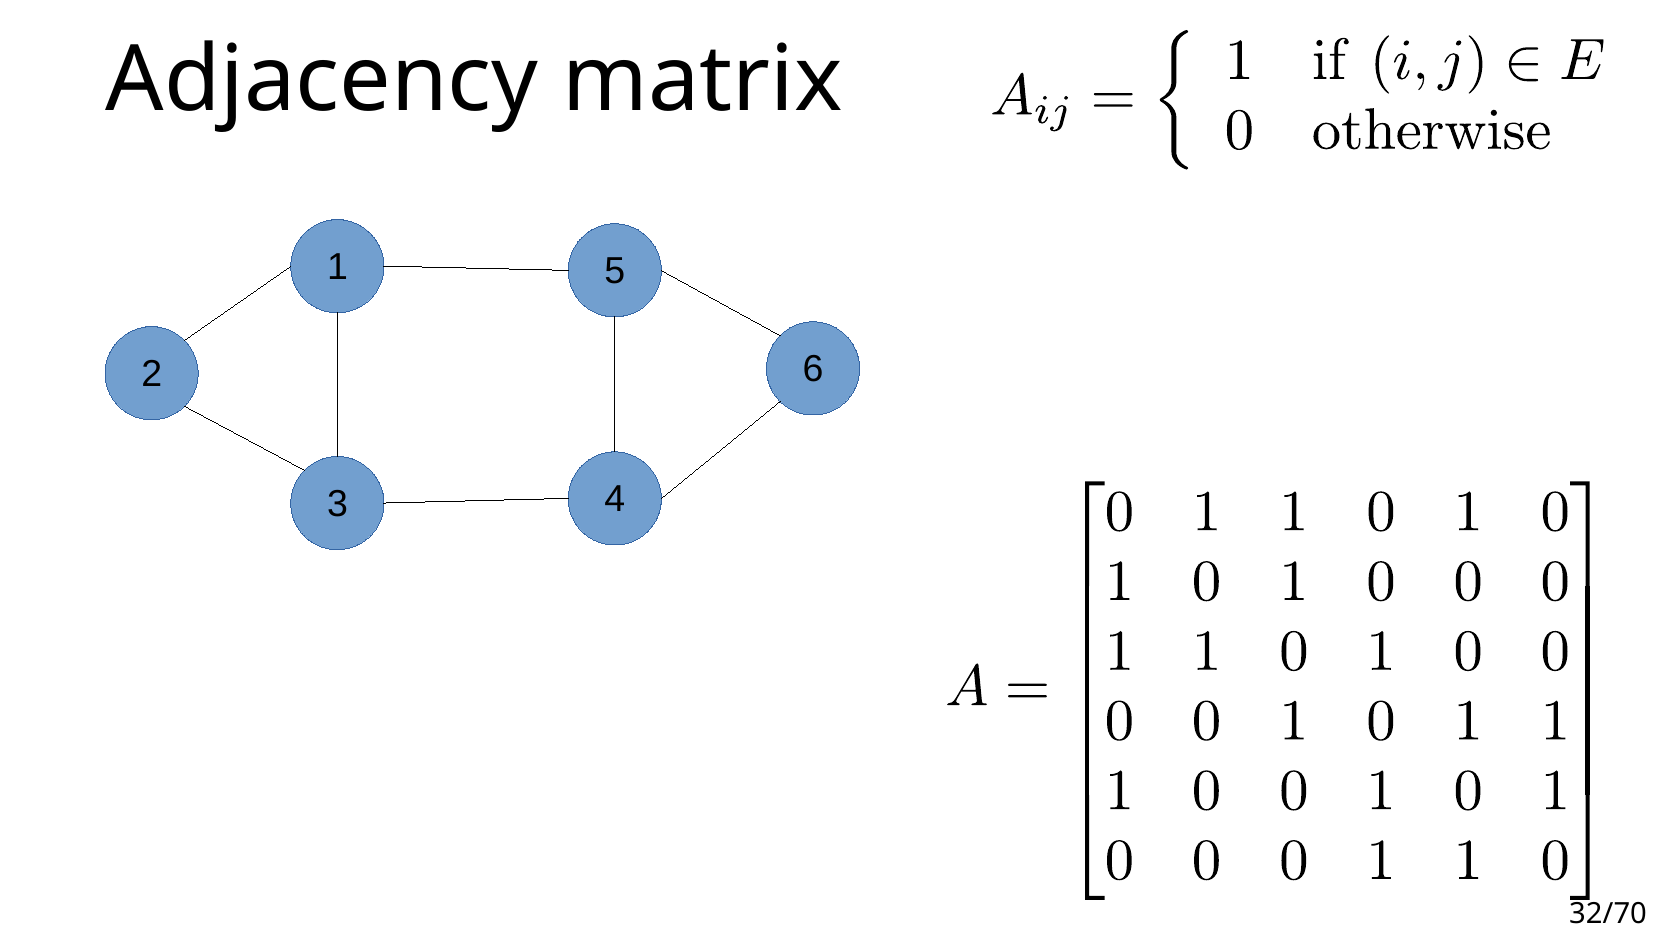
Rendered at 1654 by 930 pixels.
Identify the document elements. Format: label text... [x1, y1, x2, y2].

text_box 3 [290, 456, 384, 550]
text_box 2 [105, 326, 199, 420]
text_box 5 [568, 223, 662, 317]
text_box 4 [568, 451, 662, 545]
text_box 1 [290, 219, 384, 313]
text_box [945, 481, 1609, 901]
text_box 6 [766, 321, 860, 415]
title Adjacency matrix [15, 10, 934, 140]
text_box [990, 29, 1606, 170]
